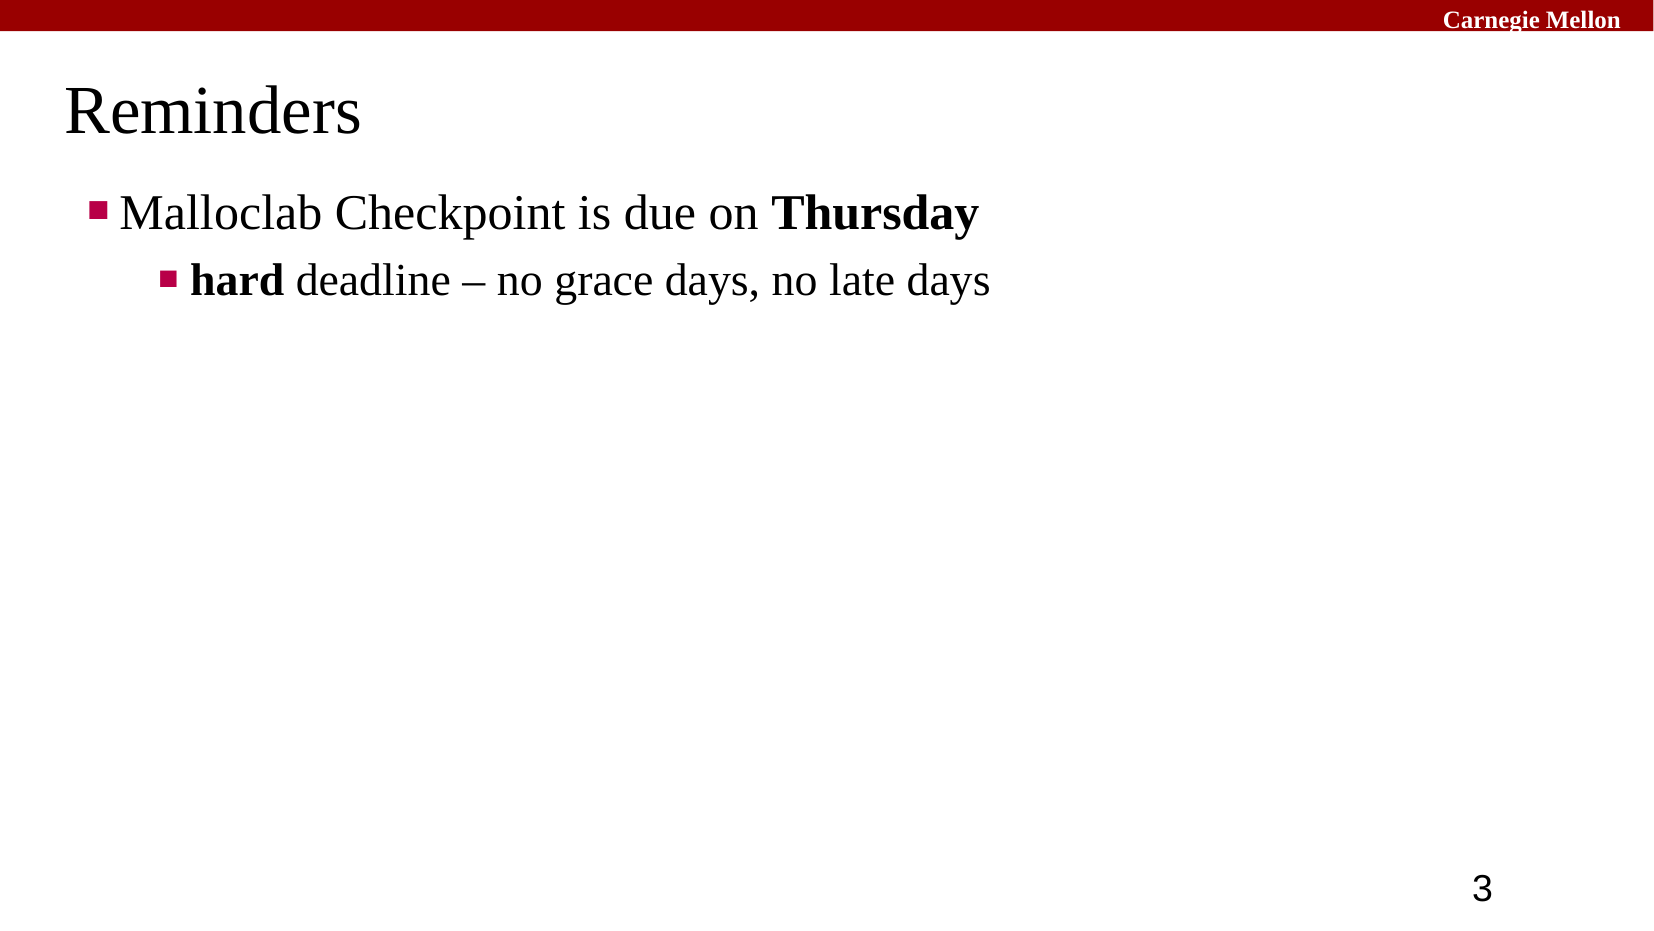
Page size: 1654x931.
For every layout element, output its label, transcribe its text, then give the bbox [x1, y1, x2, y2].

title Reminders [64, 58, 1576, 163]
list Malloclab Checkpoint is due on Thursday hard deadline – no grace days, no late days [71, 184, 1576, 859]
